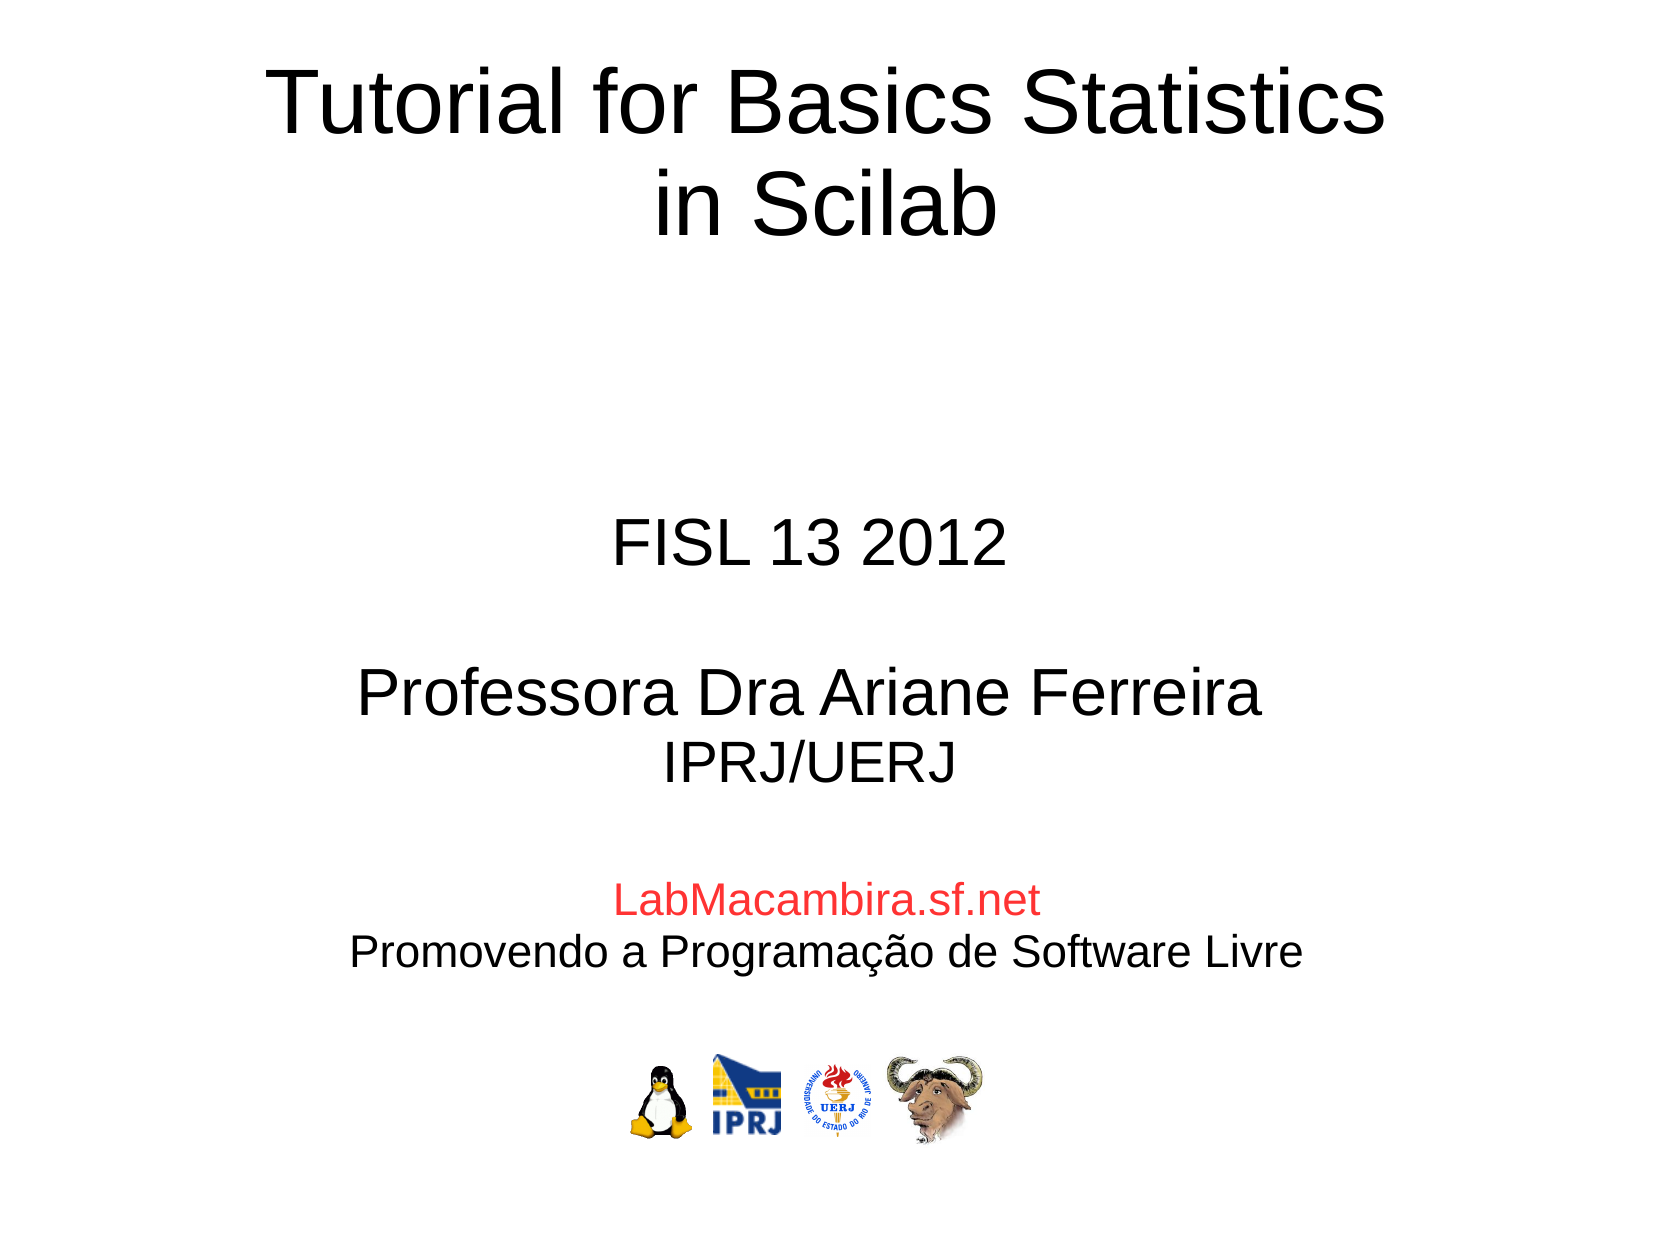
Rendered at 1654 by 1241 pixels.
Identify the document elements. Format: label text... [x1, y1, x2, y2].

picture [713, 1054, 781, 1135]
picture [629, 1064, 694, 1140]
title Tutorial for Basics Statistics in Scilab [82, 49, 1571, 257]
subtitle FISL 13 2012 Professora Dra Ariane Ferreira IPRJ/UERJ [82, 290, 1538, 824]
title LabMacambira.sf.net Promovendo a Programação de Software Livre [81, 824, 1572, 1027]
picture [882, 1049, 985, 1152]
picture [804, 1064, 871, 1137]
